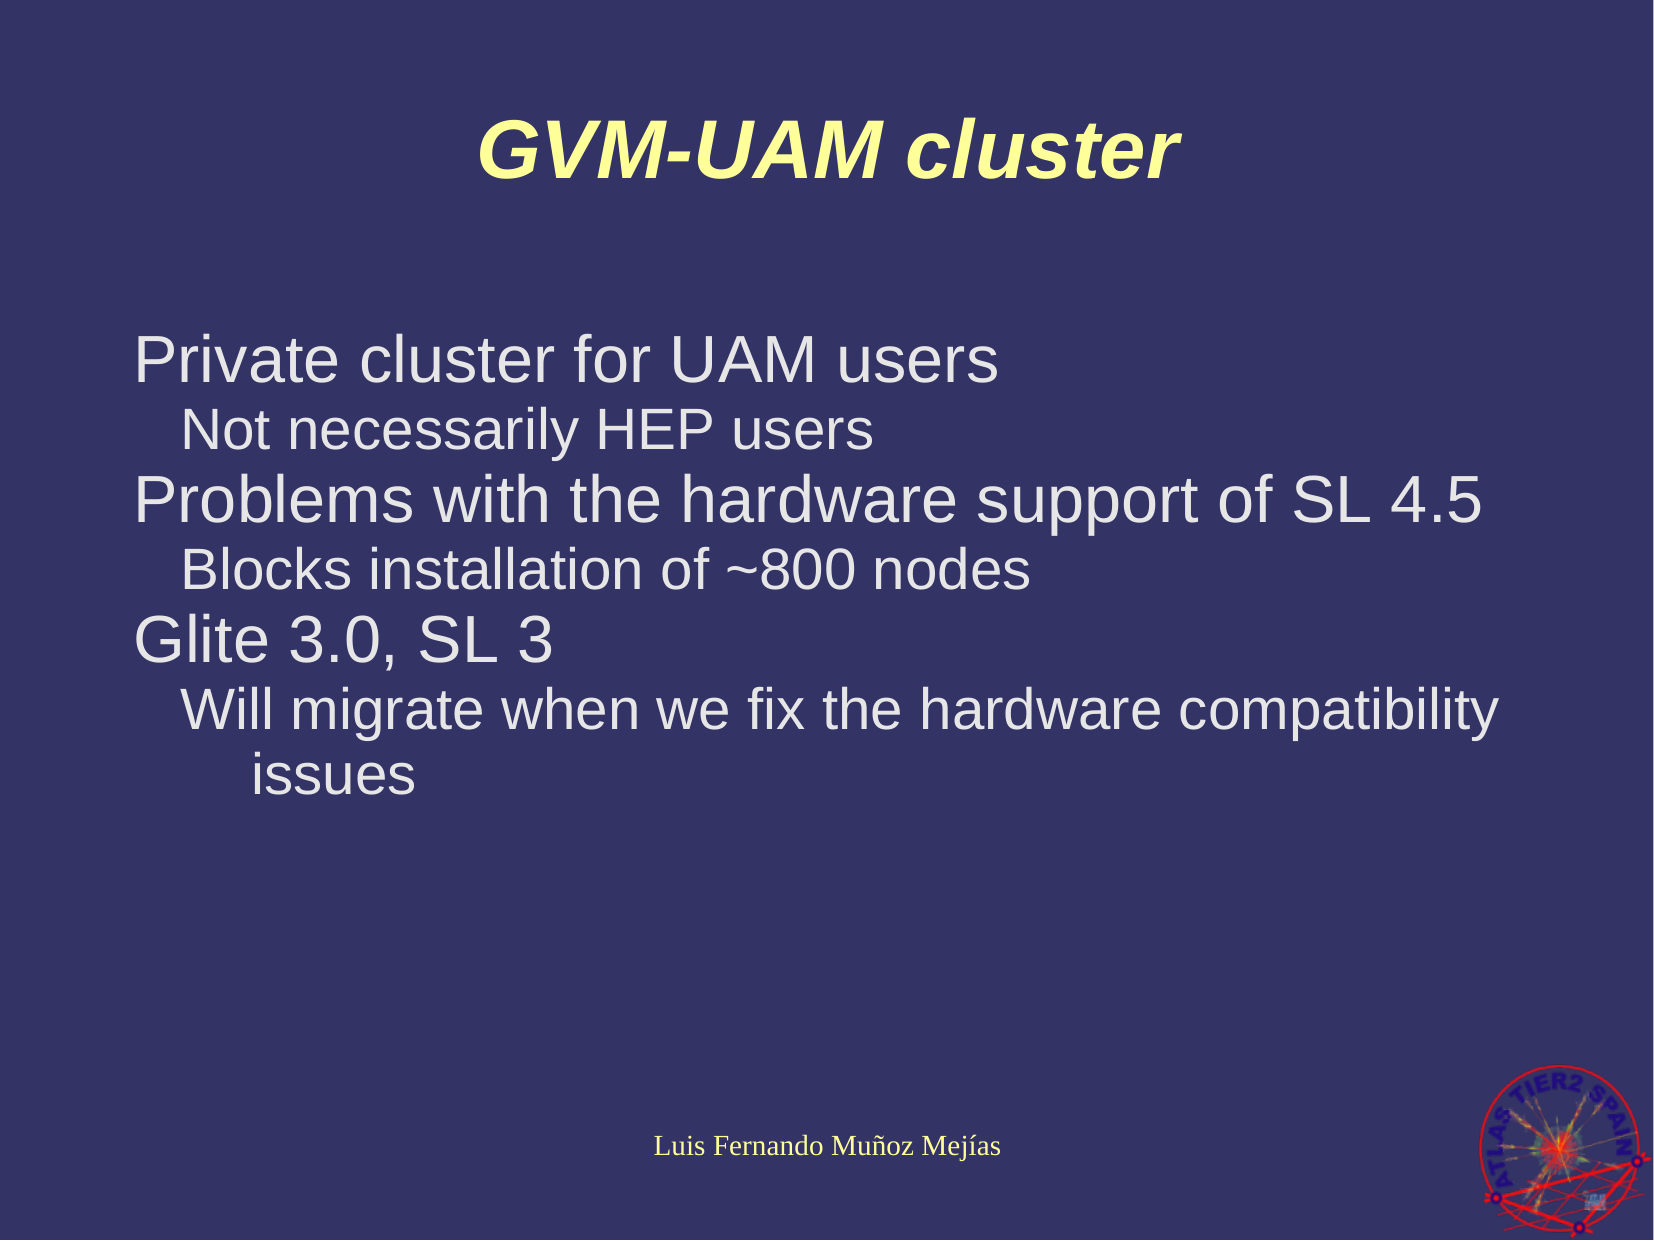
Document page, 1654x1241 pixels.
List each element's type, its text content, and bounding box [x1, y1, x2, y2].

title GVM-UAM cluster [121, 46, 1534, 254]
picture [1476, 1062, 1654, 1241]
list Private cluster for UAM users Not necessarily HEP users Problems with the hardware support of SL 4.5 Blocks installation of ~800 nodes Glite 3.0, SL 3 Will migrate when we fix the hardware compatibility issues [121, 322, 1561, 1132]
